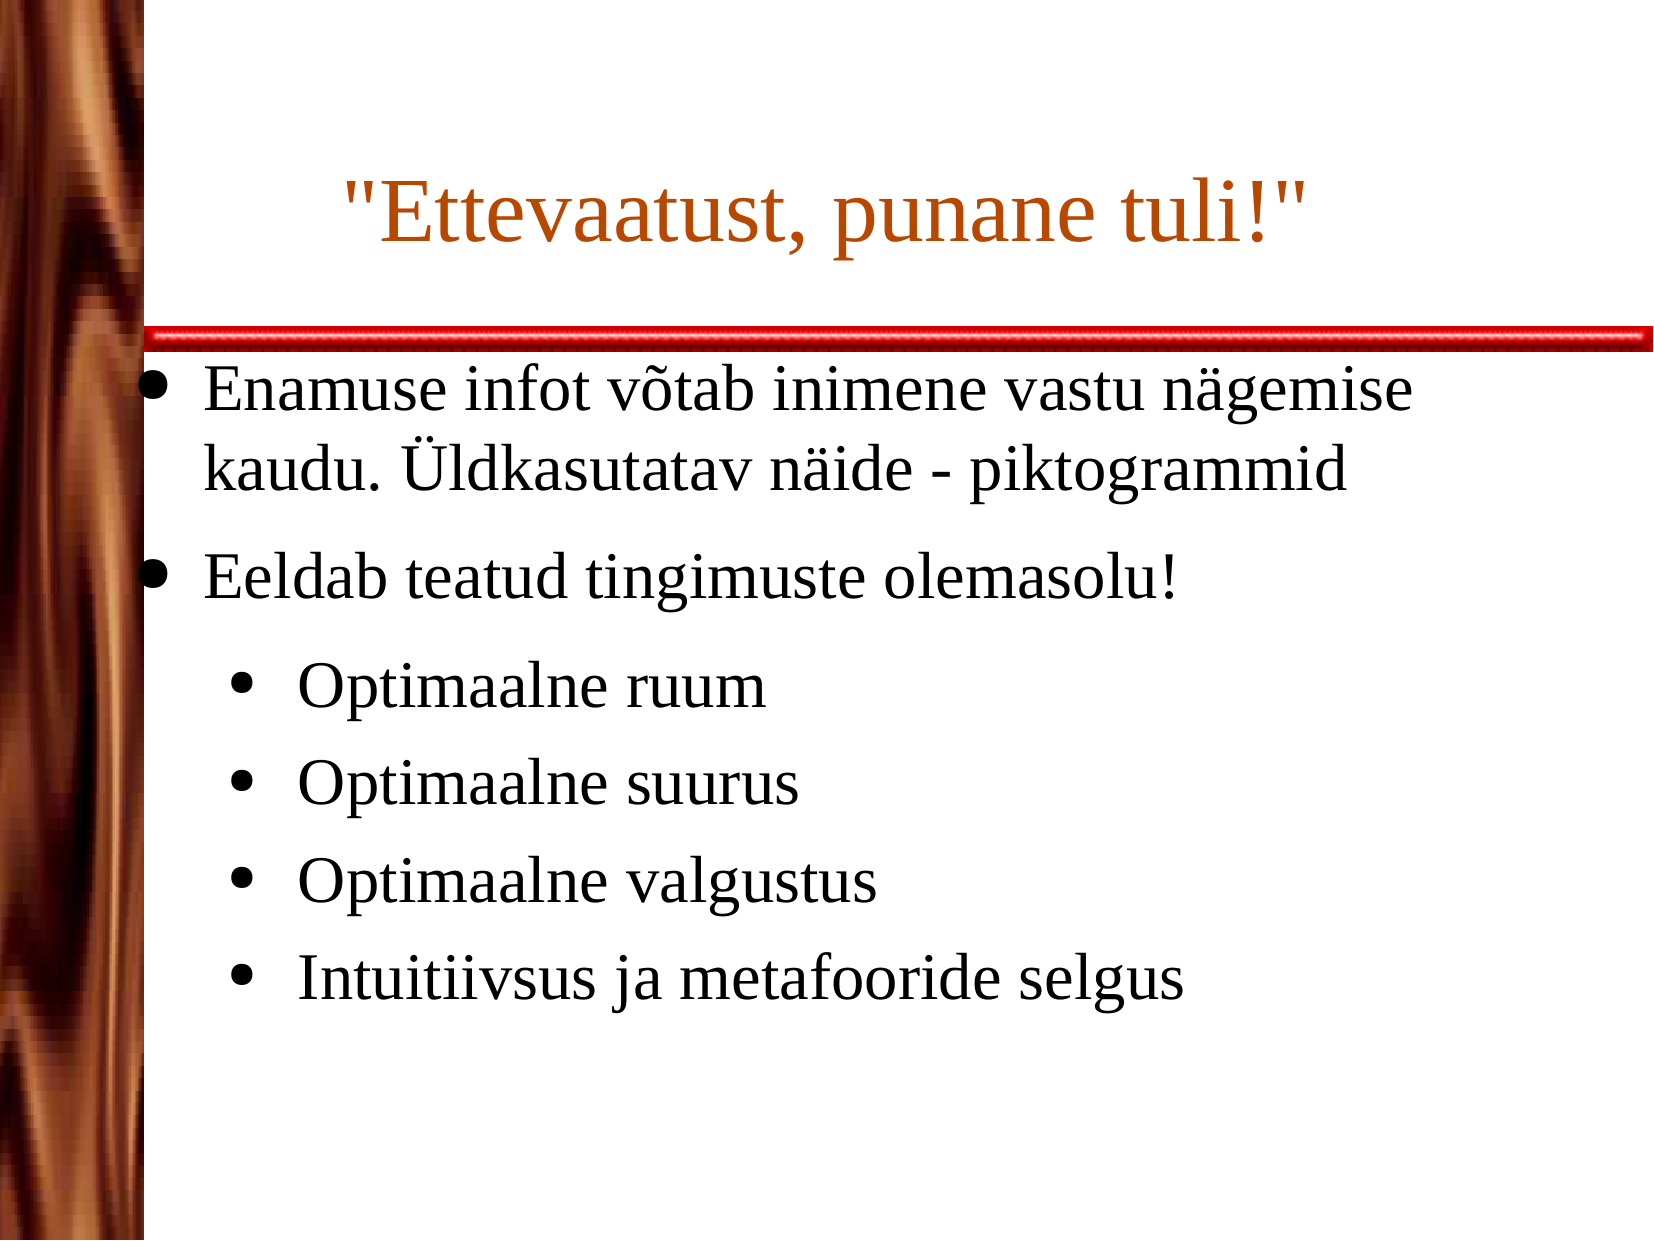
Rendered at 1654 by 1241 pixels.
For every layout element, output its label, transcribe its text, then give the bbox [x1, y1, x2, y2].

list Enamuse infot võtab inimene vastu nägemise kaudu. Üldkasutatav näide - piktogrammid Eeldab teatud tingimuste olemasolu! Optimaalne ruum Optimaalne suurus Optimaalne valgustus Intuitiivsus ja metafooride selgus [121, 344, 1533, 1126]
title "Ettevaatust, punane tuli!" [121, 102, 1533, 310]
picture [0, 0, 1653, 1240]
